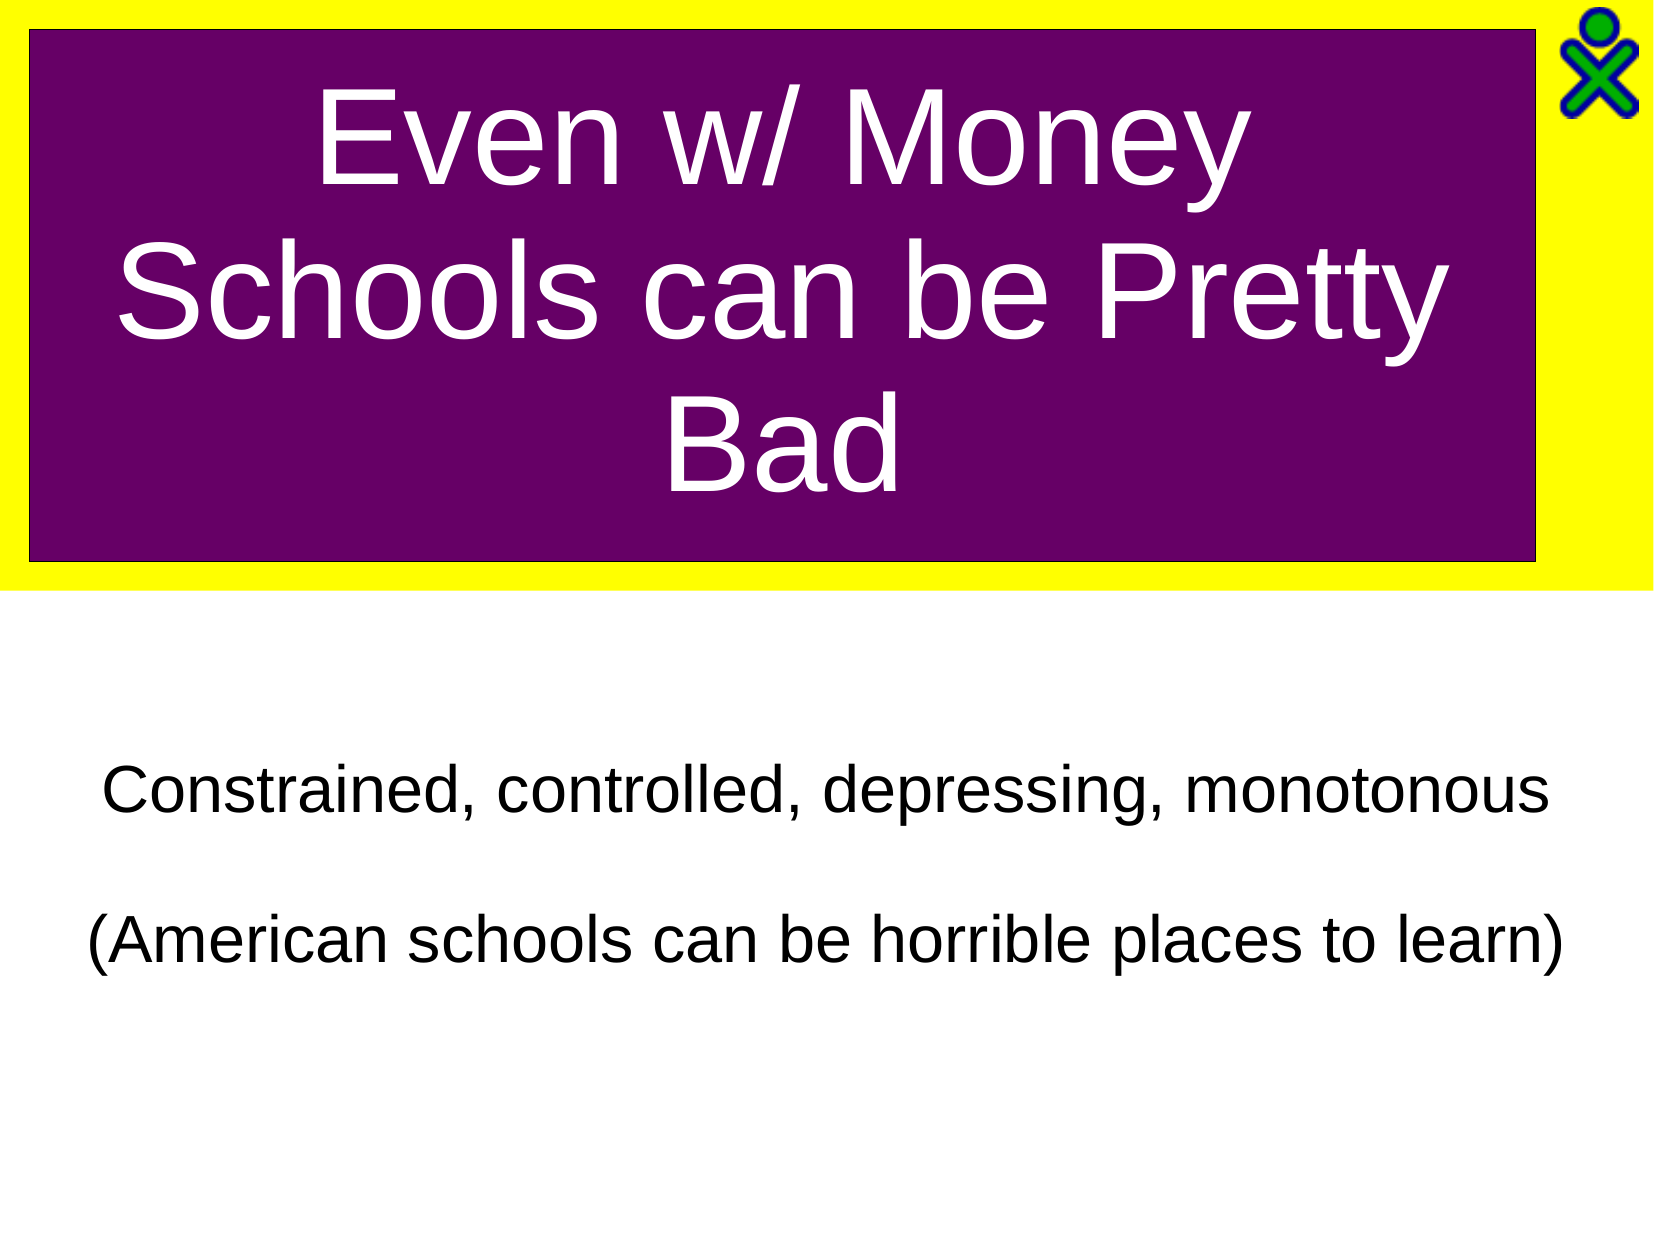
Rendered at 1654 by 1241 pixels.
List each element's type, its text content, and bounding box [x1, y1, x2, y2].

title Even w/ Money Schools can be Pretty Bad [59, 56, 1506, 525]
subtitle Constrained, controlled, depressing, monotonous (American schools can be horrible places to learn) [82, 627, 1571, 1102]
picture [1559, 7, 1639, 119]
